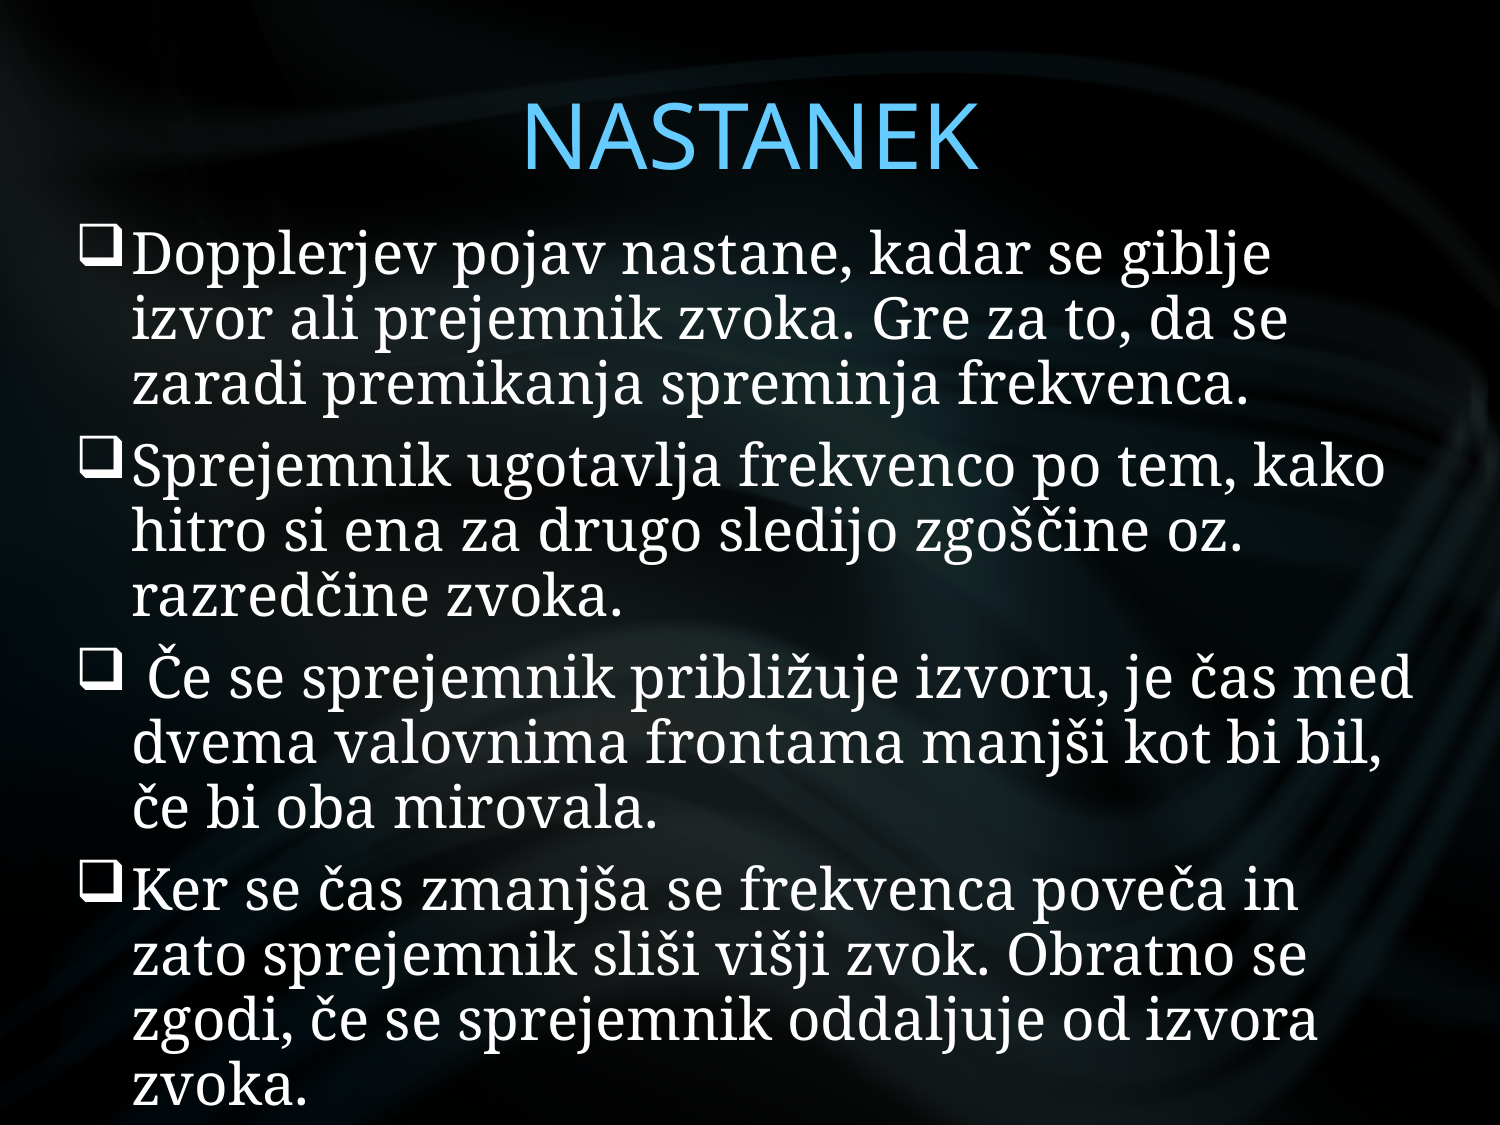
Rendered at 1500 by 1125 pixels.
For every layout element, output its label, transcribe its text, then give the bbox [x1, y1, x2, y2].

title NASTANEK [75, 45, 1425, 222]
list Dopplerjev pojav nastane, kadar se giblje izvor ali prejemnik zvoka. Gre za to, da se zaradi premikanja spreminja frekvenca. Sprejemnik ugotavlja frekvenco po tem, kako hitro si ena za drugo sledijo zgoščine oz. razredčine zvoka. Če se sprejemnik približuje izvoru, je čas med dvema valovnima frontama manjši kot bi bil, če bi oba mirovala. Ker se čas zmanjša se frekvenca poveča in zato sprejemnik sliši višji zvok. Obratno se zgodi, če se sprejemnik oddaljuje od izvora zvoka. [75, 222, 1425, 1079]
